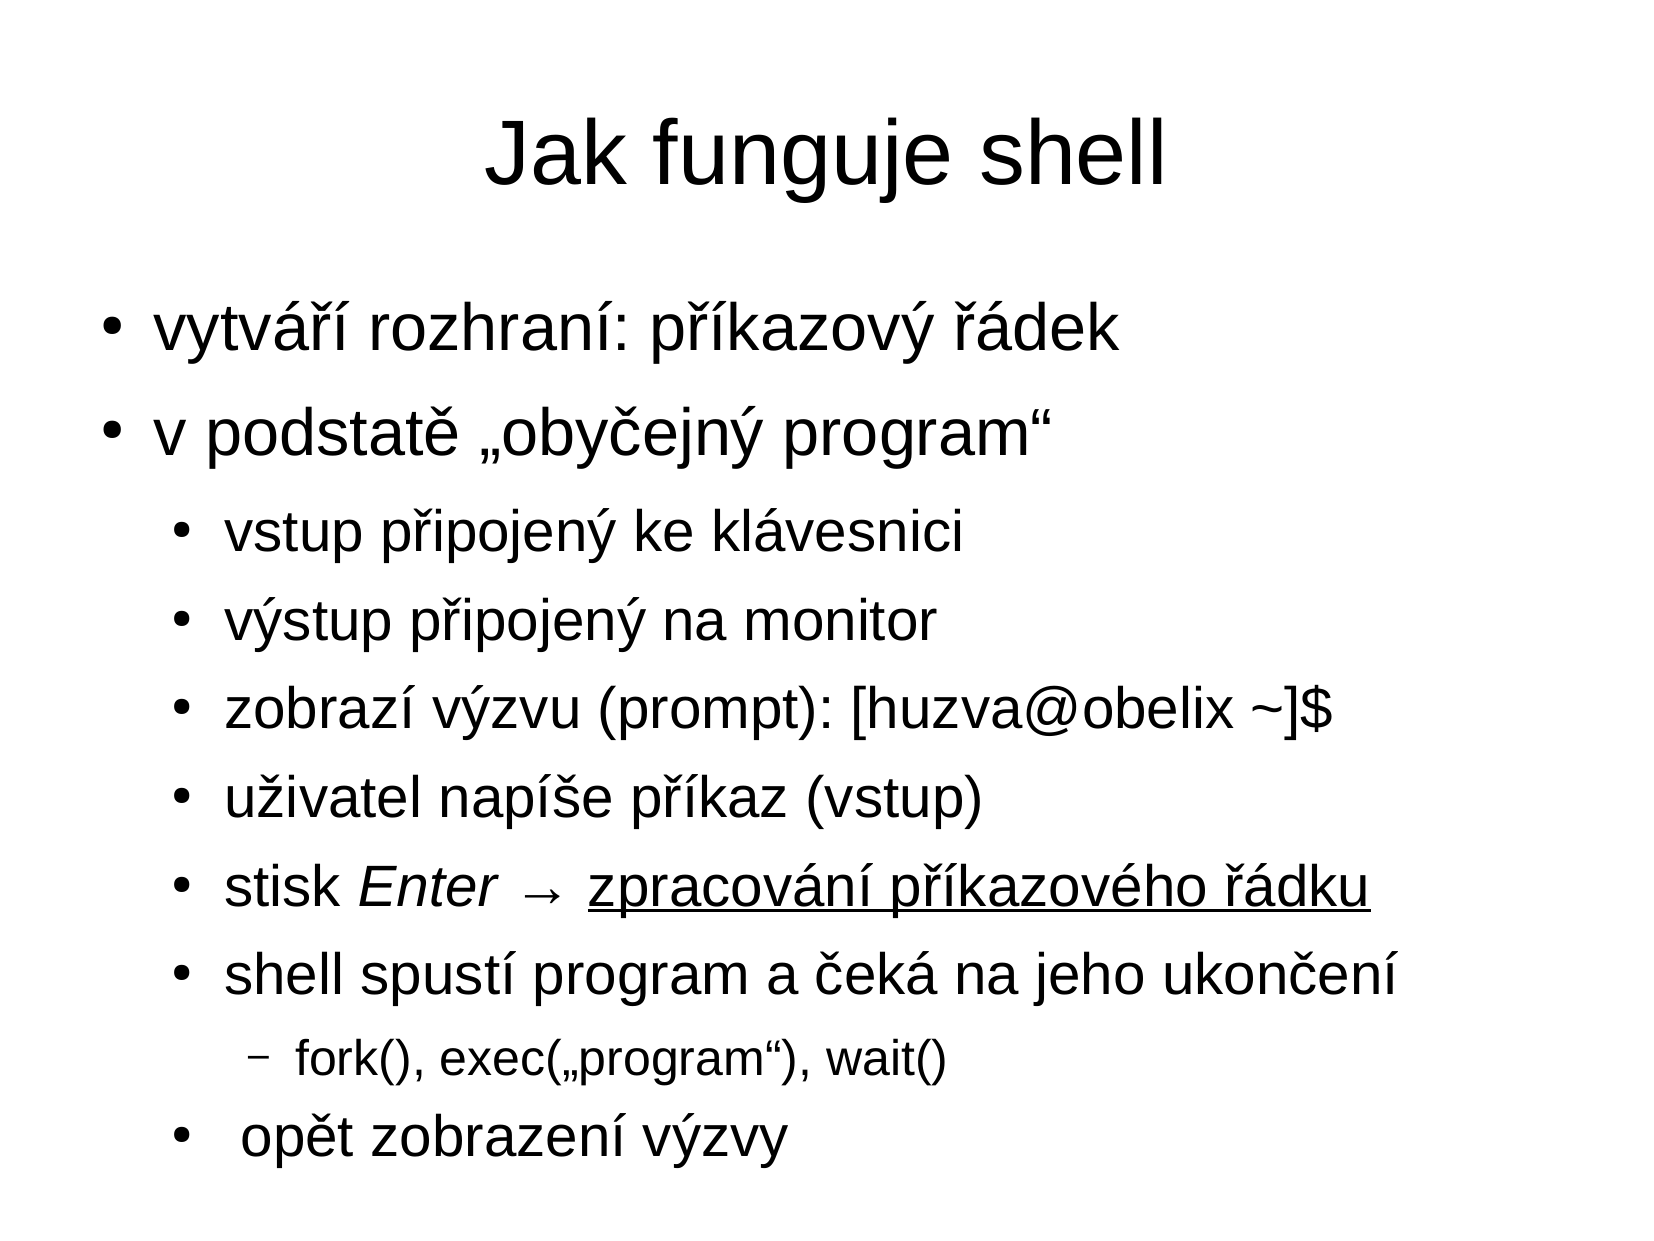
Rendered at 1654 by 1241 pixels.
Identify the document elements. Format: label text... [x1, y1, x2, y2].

list vytváří rozhraní: příkazový řádek v podstatě „obyčejný program“ vstup připojený ke klávesnici výstup připojený na monitor zobrazí výzvu (prompt): [huzva@obelix ~]$ uživatel napíše příkaz (vstup) stisk Enter → zpracování příkazového řádku shell spustí program a čeká na jeho ukončení fork(), exec(„program“), wait() opět zobrazení výzvy [82, 290, 1571, 1170]
title Jak funguje shell [82, 56, 1571, 250]
